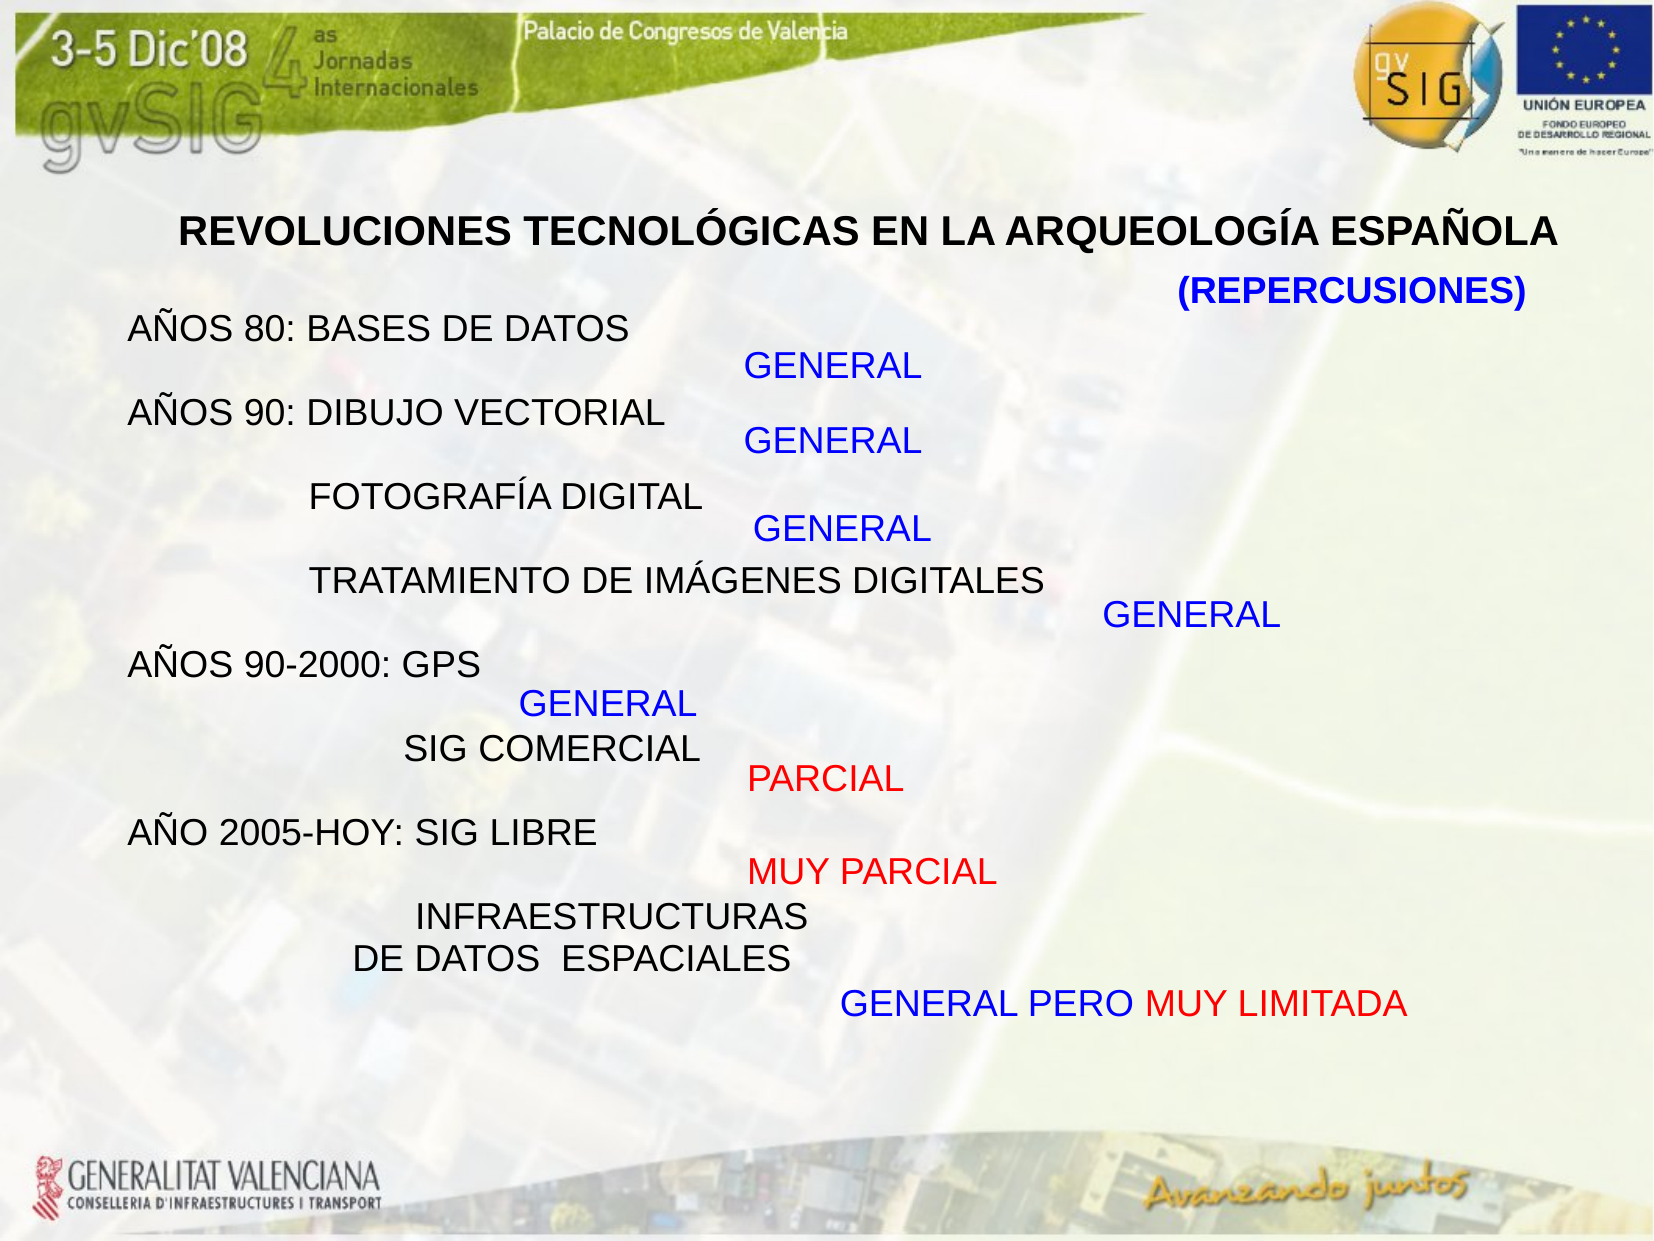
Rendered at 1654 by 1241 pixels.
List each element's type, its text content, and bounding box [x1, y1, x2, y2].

text_box MUY PARCIAL [732, 843, 1013, 905]
text_box GENERAL PERO MUY LIMITADA [825, 975, 1423, 1037]
text_box REVOLUCIONES TECNOLÓGICAS EN LA ARQUEOLOGÍA ESPAÑOLA [163, 200, 1578, 269]
text_box GENERAL [503, 675, 713, 737]
text_box AÑOS 80: BASES DE DATOS AÑOS 90: DIBUJO VECTORIAL FOTOGRAFÍA DIGITAL TRATAMIENTO DE IMÁGENES DIGITALES AÑOS 90-2000: GPS SIG COMERCIAL AÑO 2005-HOY: SIG LIBRE INFRAESTRUCTURAS DE DATOS ESPACIALES [112, 300, 1060, 1105]
text_box GENERAL [738, 499, 947, 562]
text_box GENERAL [728, 337, 938, 399]
text_box (REPERCUSIONES) [1162, 262, 1542, 326]
text_box PARCIAL [732, 750, 920, 812]
picture [0, 0, 1654, 1241]
text_box GENERAL [1087, 586, 1297, 648]
text_box GENERAL [728, 412, 938, 474]
